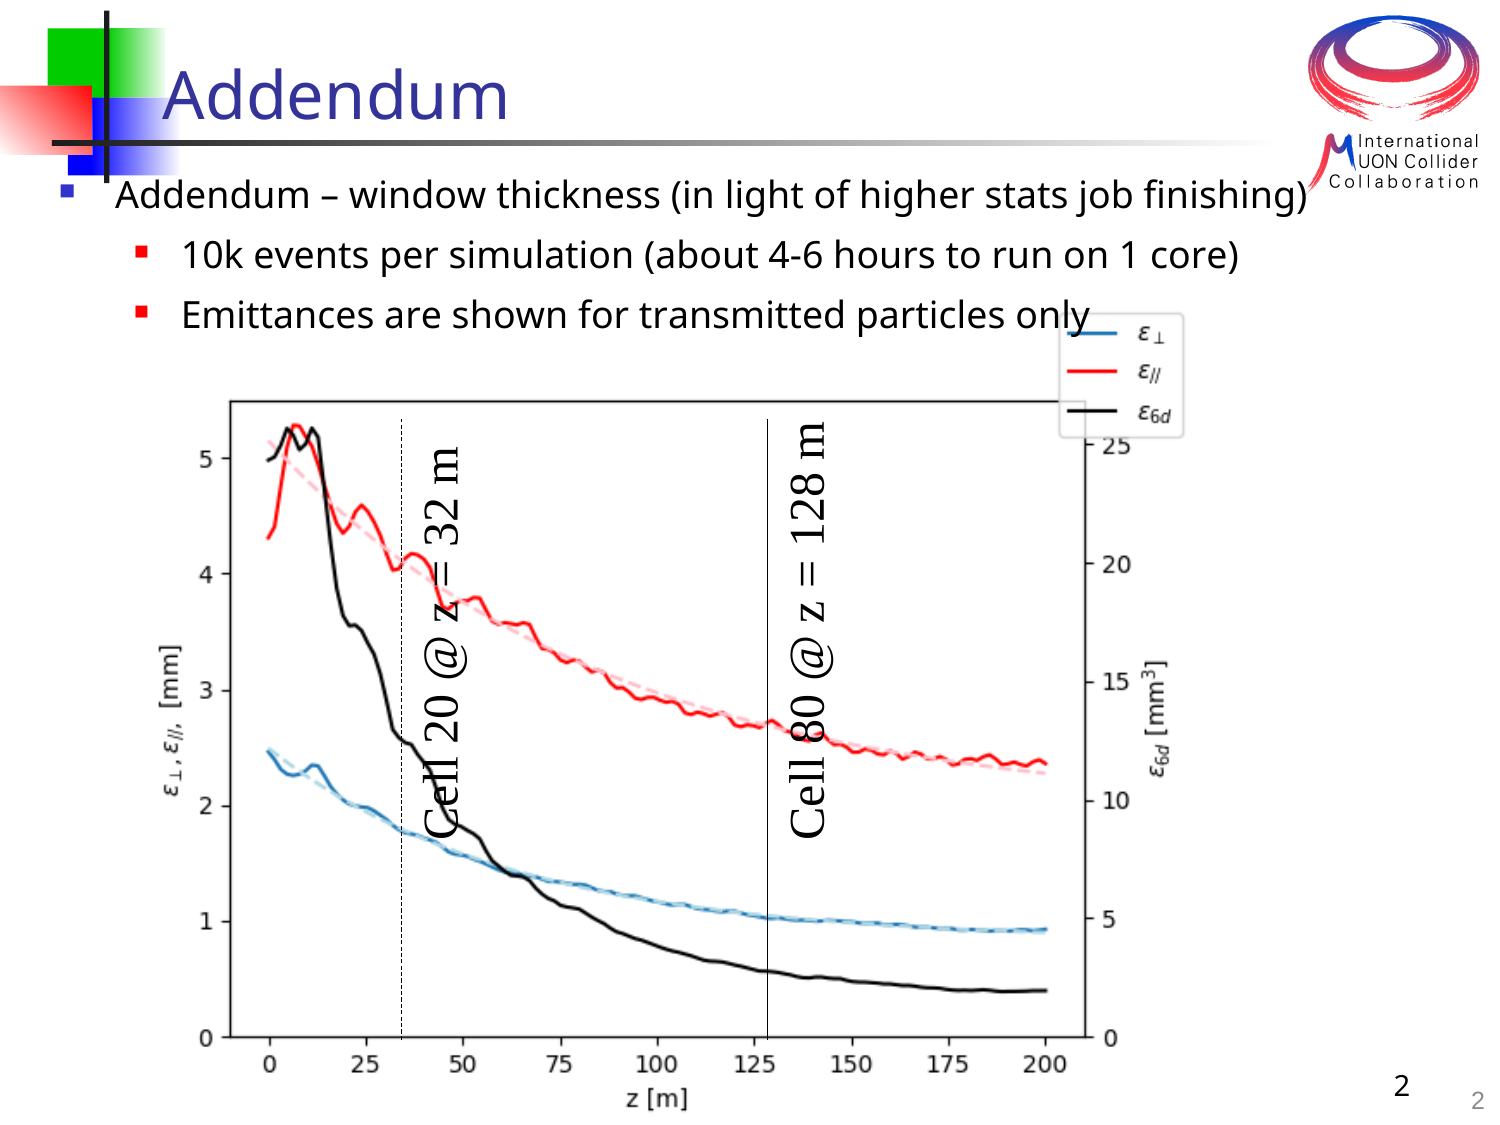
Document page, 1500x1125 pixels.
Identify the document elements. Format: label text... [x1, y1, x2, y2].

title Addendum [162, 0, 1441, 168]
list Addendum – window thickness (in light of higher stats job finishing) 10k events per simulation (about 4-6 hours to run on 1 core) Emittances are shown for transmitted particles only [59, 168, 1476, 372]
picture [1441, 15, 1480, 195]
picture [92, 372, 1195, 1125]
text_box Cell 20 @ z = 32 m [405, 431, 476, 856]
text_box <number> [1312, 1073, 1500, 1125]
text_box Cell 80 @ z = 128 m [771, 406, 843, 856]
